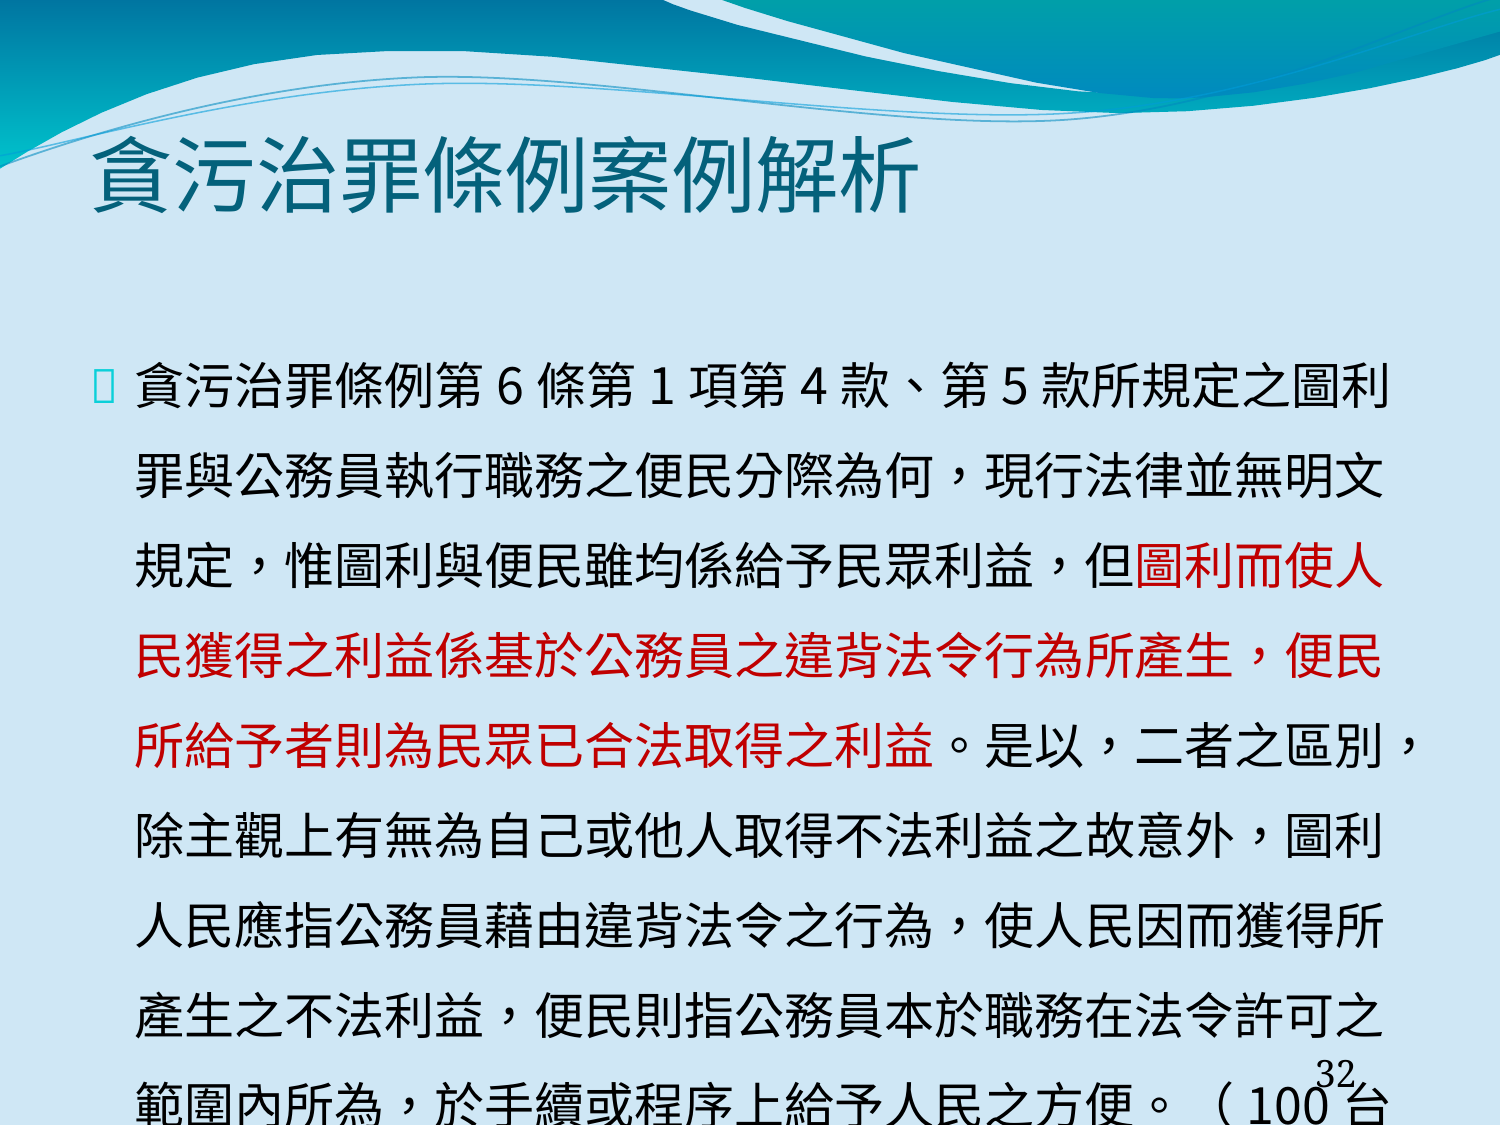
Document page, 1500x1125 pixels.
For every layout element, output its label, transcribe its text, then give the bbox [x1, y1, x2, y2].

slide_number <編號> [1299, 1042, 1425, 1103]
list 貪污治罪條例第6條第1項第4款、第5款所規定之圖利罪與公務員執行職務之便民分際為何，現行法律並無明文規定，惟圖利與便民雖均係給予民眾利益，但圖利而使人民獲得之利益係基於公務員之違背法令行為所產生，便民所給予者則為民眾已合法取得之利益。是以，二者之區別，除主觀上有無為自己或他人取得不法利益之故意外，圖利人民應指公務員藉由違背法令之行為，使人民因而獲得所產生之不法利益，便民則指公務員本於職務在法令許可之範圍內所為，於手續或程序上給予人民之方便。（100台上156） [75, 317, 1425, 1038]
title 貪污治罪條例案例解析 [75, 115, 1425, 303]
